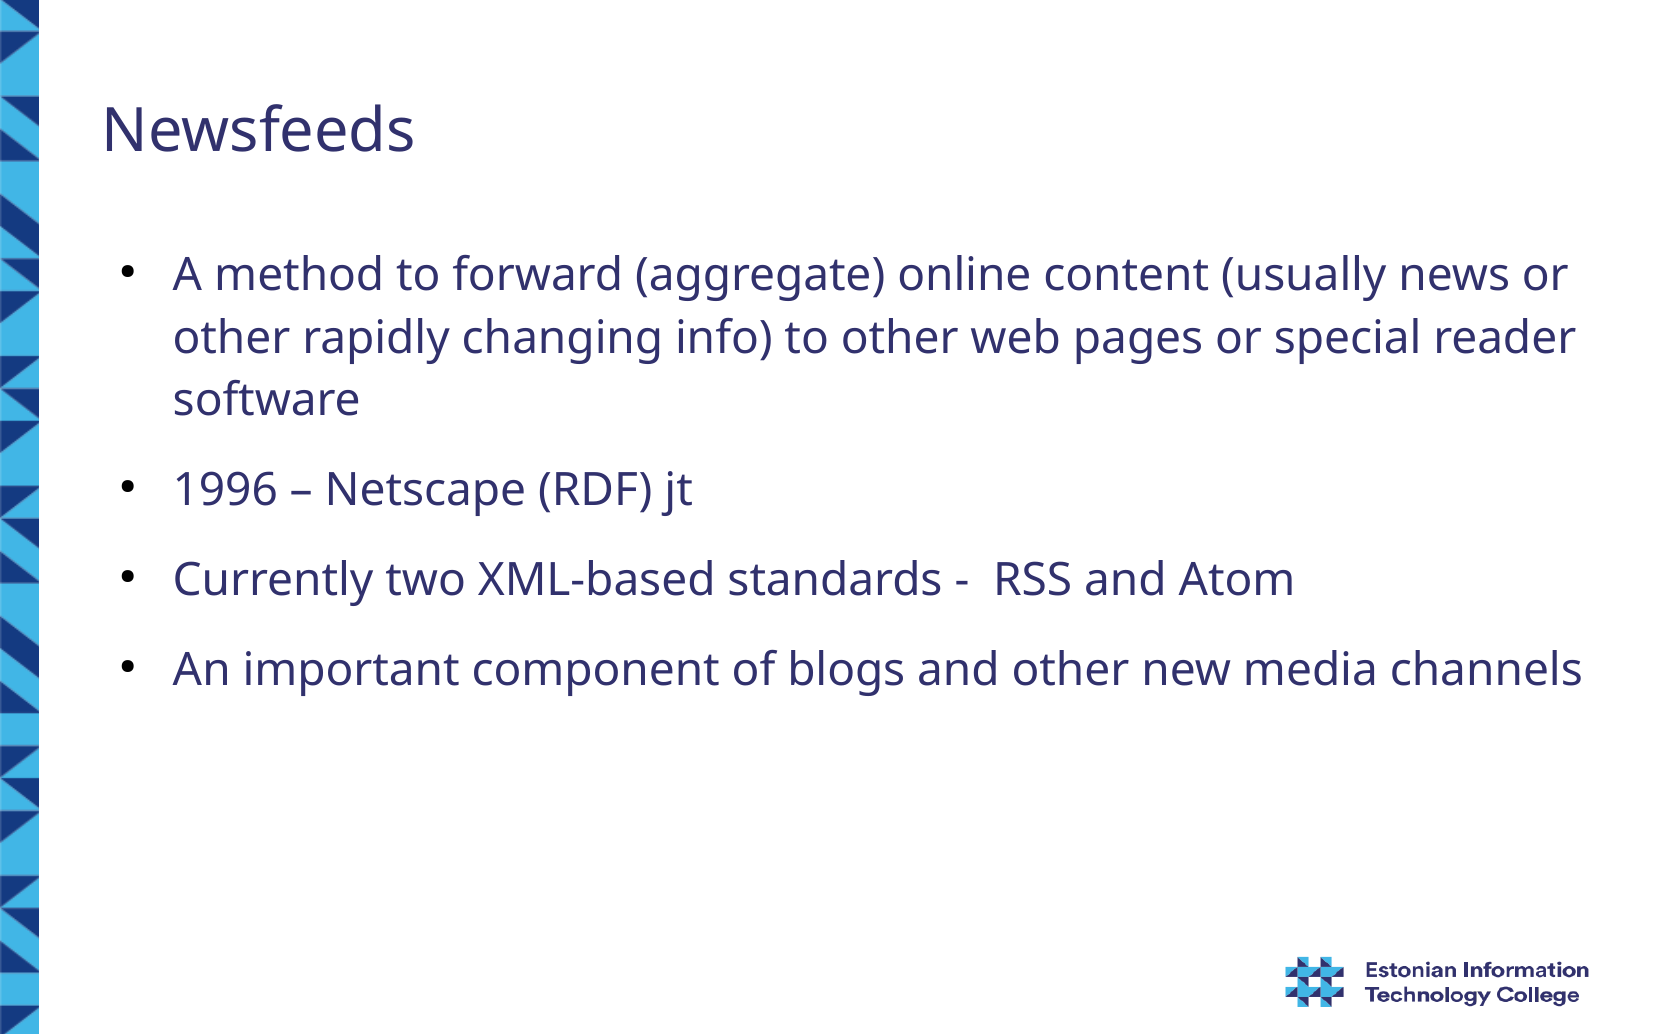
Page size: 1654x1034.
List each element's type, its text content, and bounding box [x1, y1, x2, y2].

list A method to forward (aggregate) online content (usually news or other rapidly changing info) to other web pages or special reader software 1996 – Netscape (RDF) jt Currently two XML-based standards - RSS and Atom An important component of blogs and other new media channels [101, 241, 1591, 924]
title Newsfeeds [101, 41, 1224, 214]
